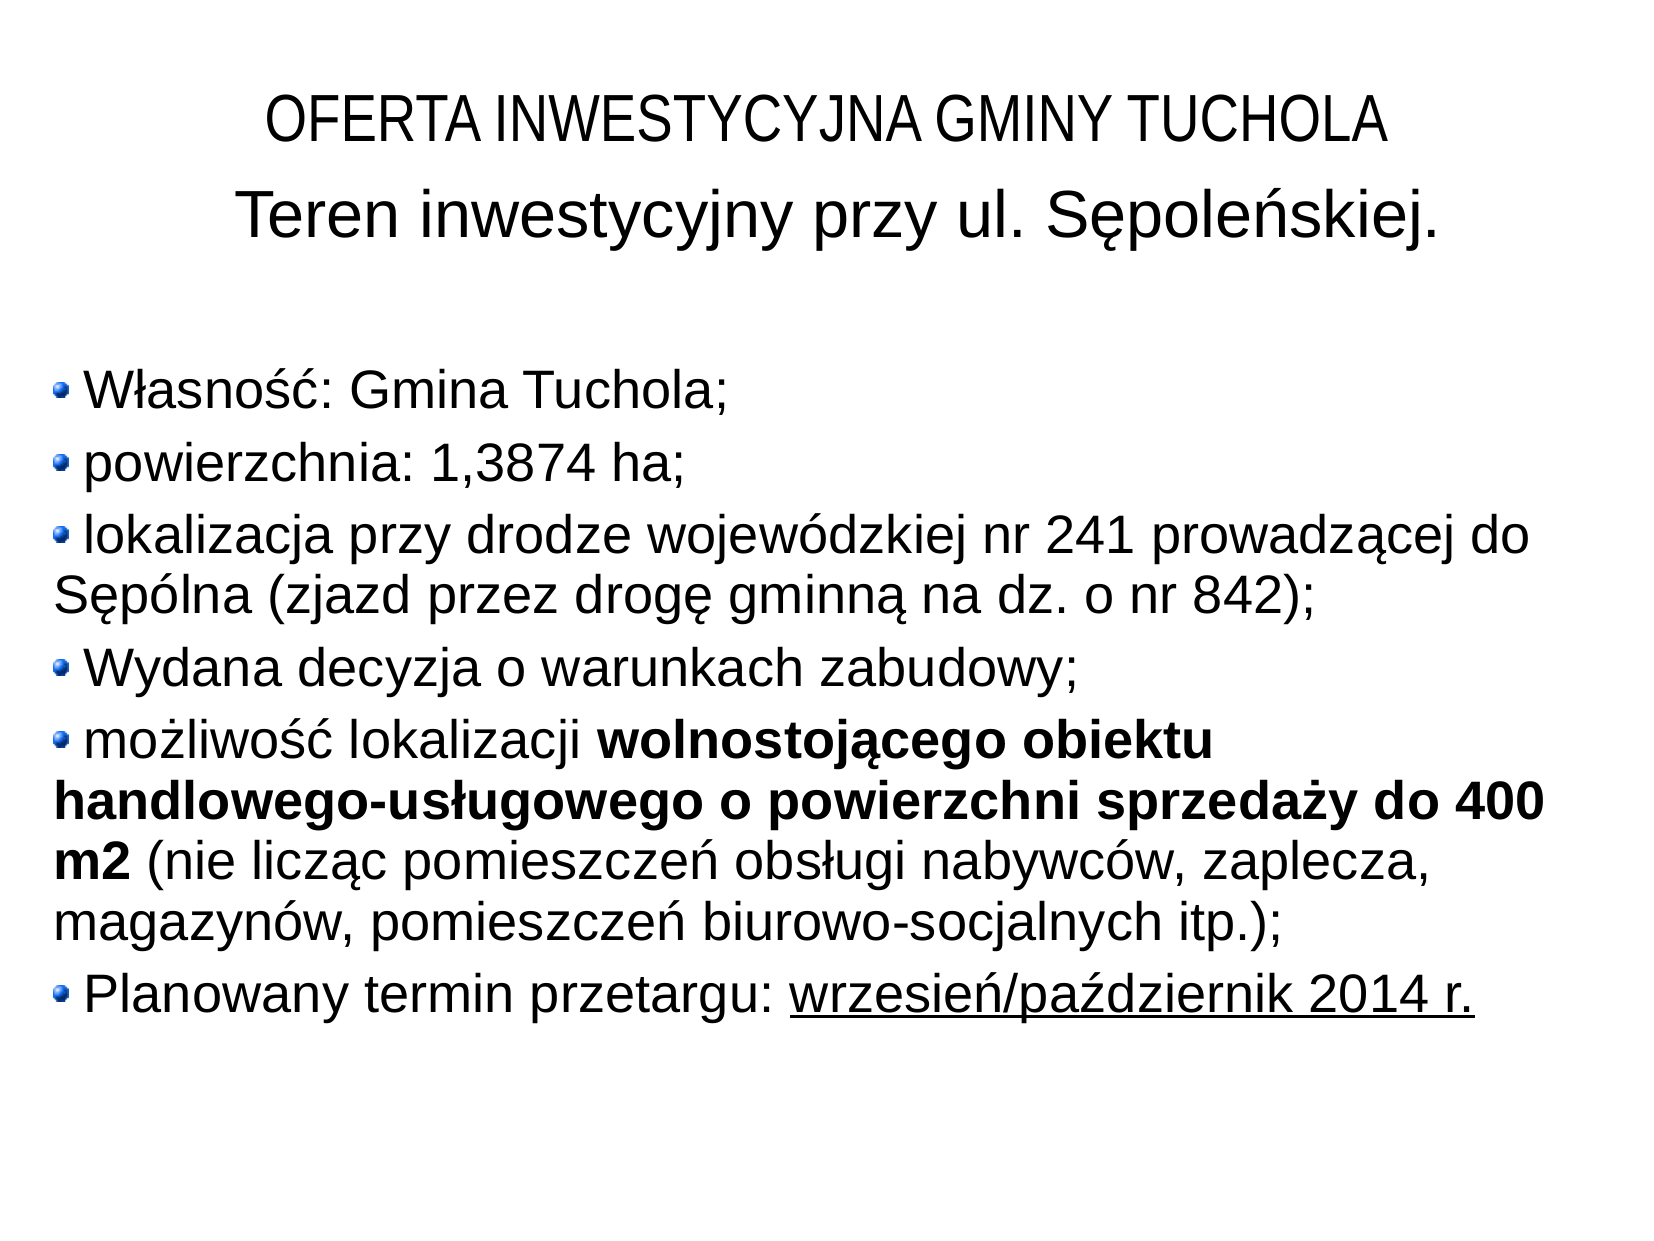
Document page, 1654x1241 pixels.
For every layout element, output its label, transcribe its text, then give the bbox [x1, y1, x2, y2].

title OFERTA INWESTYCYJNA GMINY TUCHOLA [82, 56, 1571, 177]
text_box Teren inwestycyjny przy ul. Sępoleńskiej. [82, 177, 1595, 304]
text_box Własność: Gmina Tuchola; powierzchnia: 1,3874 ha; lokalizacja przy drodze wojewódzkiej nr 241 prowadzącej do Sępólna (zjazd przez drogę gminną na dz. o nr 842); Wydana decyzja o warunkach zabudowy; możliwość lokalizacji wolnostojącego obiektu handlowego-usługowego o powierzchni sprzedaży do 400 m2 (nie licząc pomieszczeń obsługi nabywców, zaplecza, magazynów, pomieszczeń biurowo-socjalnych itp.); Planowany termin przetargu: wrzesień/październik 2014 r. [53, 295, 1565, 1152]
